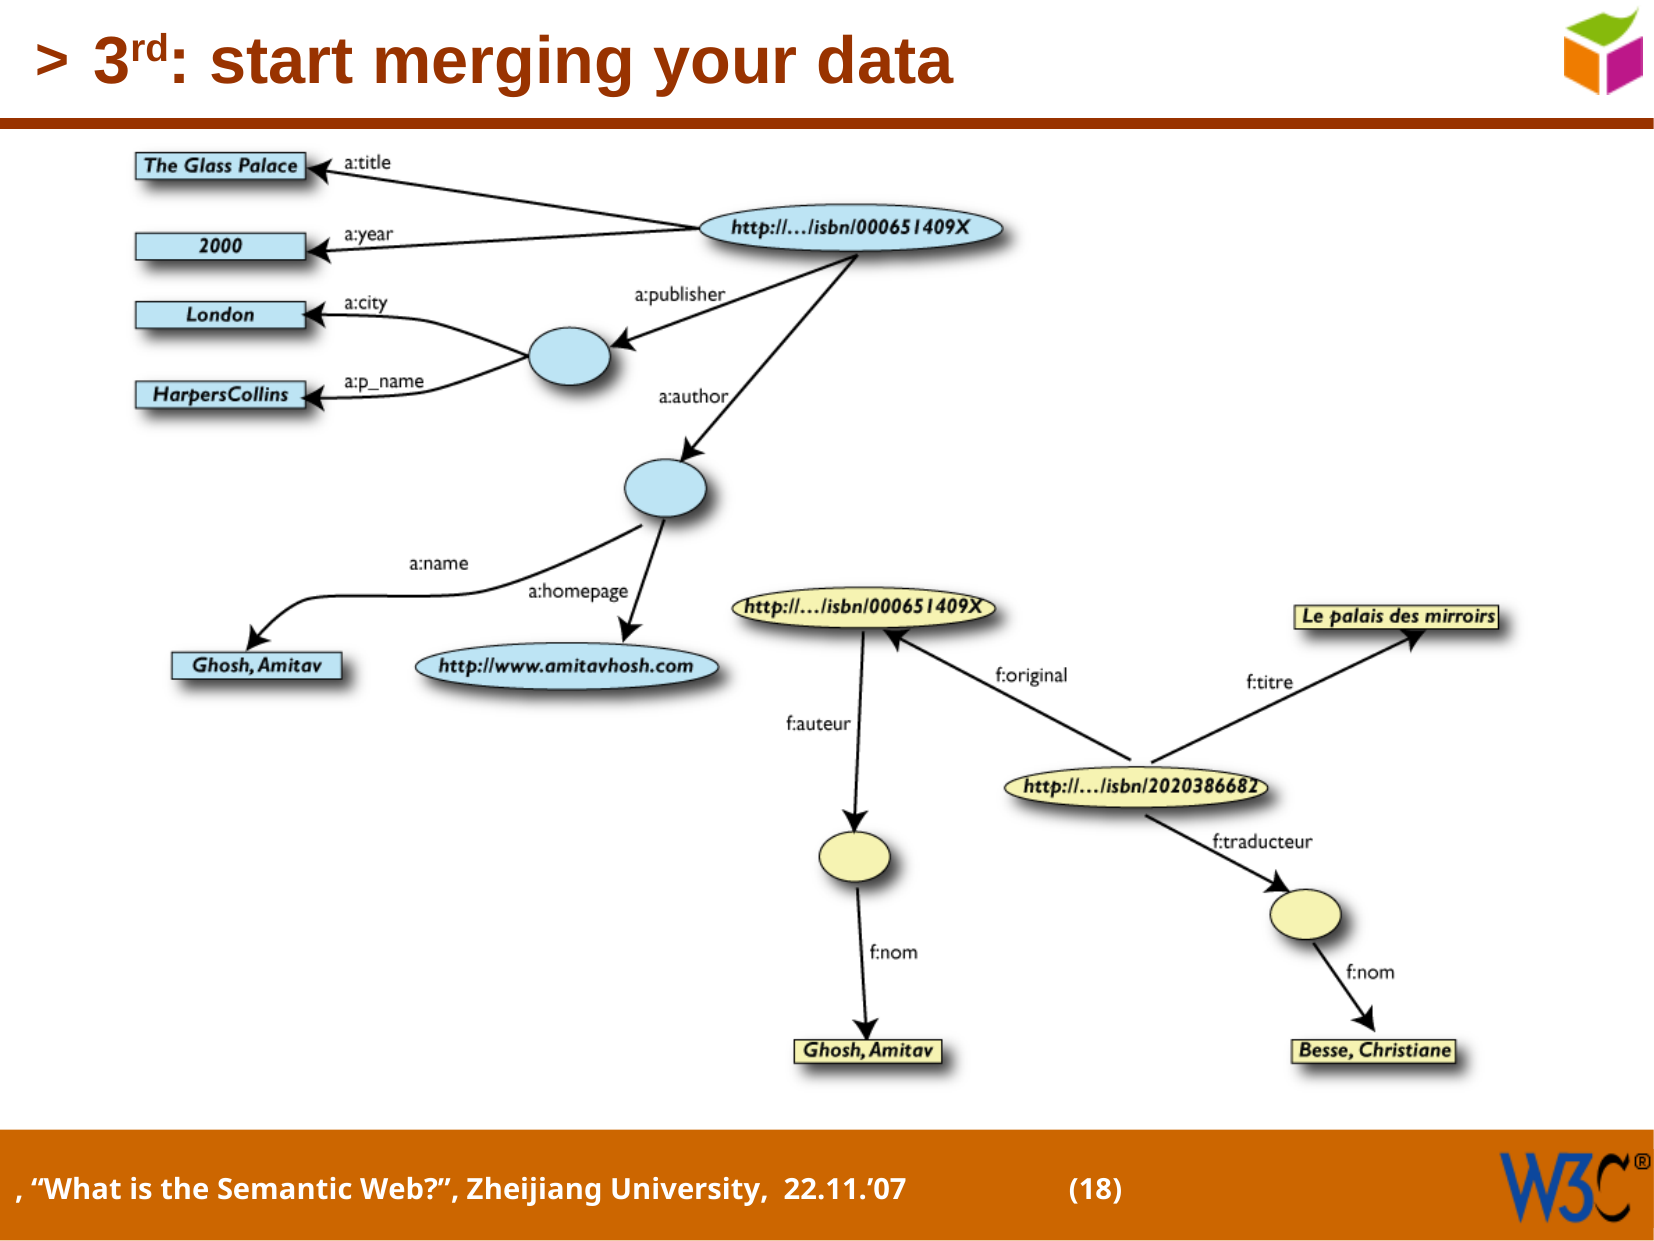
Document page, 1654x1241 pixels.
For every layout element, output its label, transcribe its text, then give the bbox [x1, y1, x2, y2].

title 3rd: start merging your data [93, 7, 1493, 111]
picture [1564, 5, 1643, 95]
picture [1495, 1149, 1654, 1228]
picture [123, 141, 1530, 1096]
